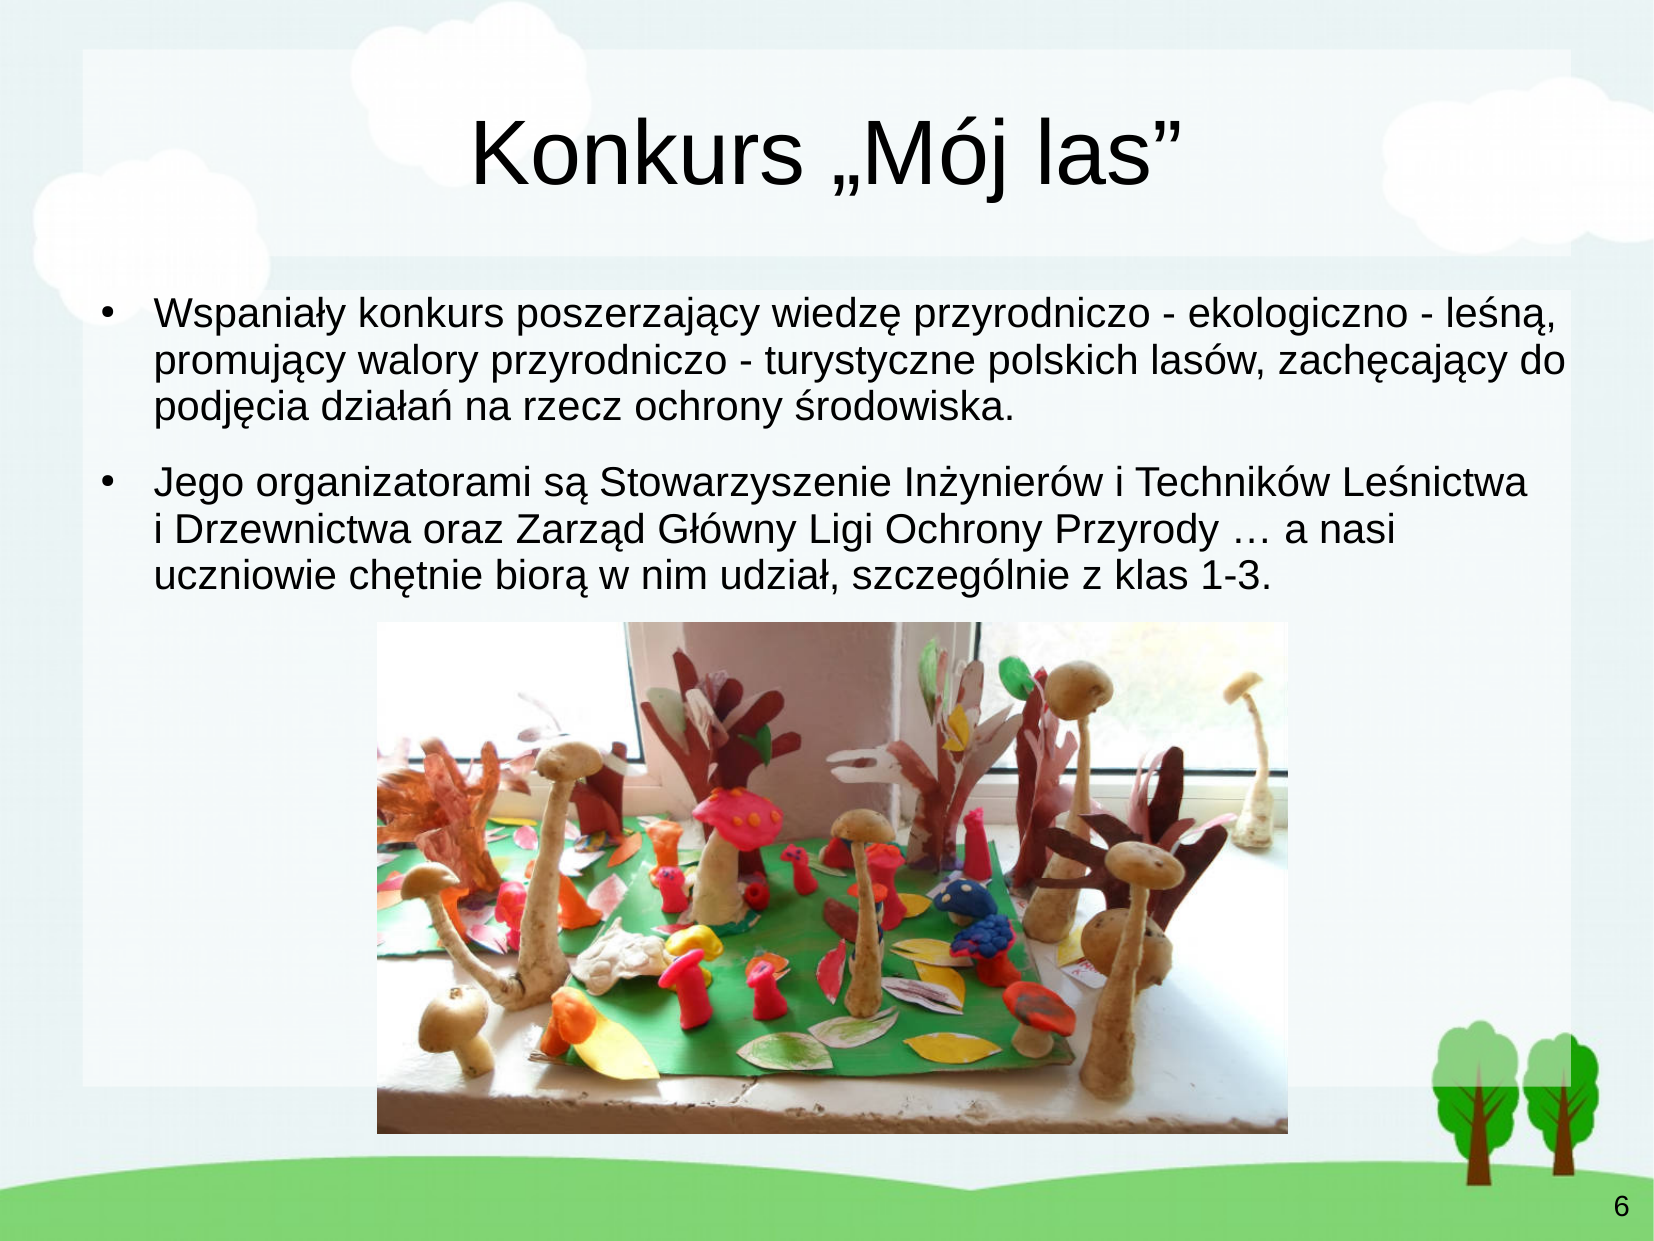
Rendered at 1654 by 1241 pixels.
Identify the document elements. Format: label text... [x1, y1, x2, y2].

title Konkurs „Mój las” [82, 49, 1571, 257]
picture [0, 0, 1654, 1241]
list Wspaniały konkurs poszerzający wiedzę przyrodniczo - ekologiczno - leśną, promujący walory przyrodniczo - turystyczne polskich lasów, zachęcający do podjęcia działań na rzecz ochrony środowiska. Jego organizatorami są Stowarzyszenie Inżynierów i Techników Leśnictwa i Drzewnictwa oraz Zarząd Główny Ligi Ochrony Przyrody … a nasi uczniowie chętnie biorą w nim udział, szczególnie z klas 1-3. [82, 290, 1571, 1087]
